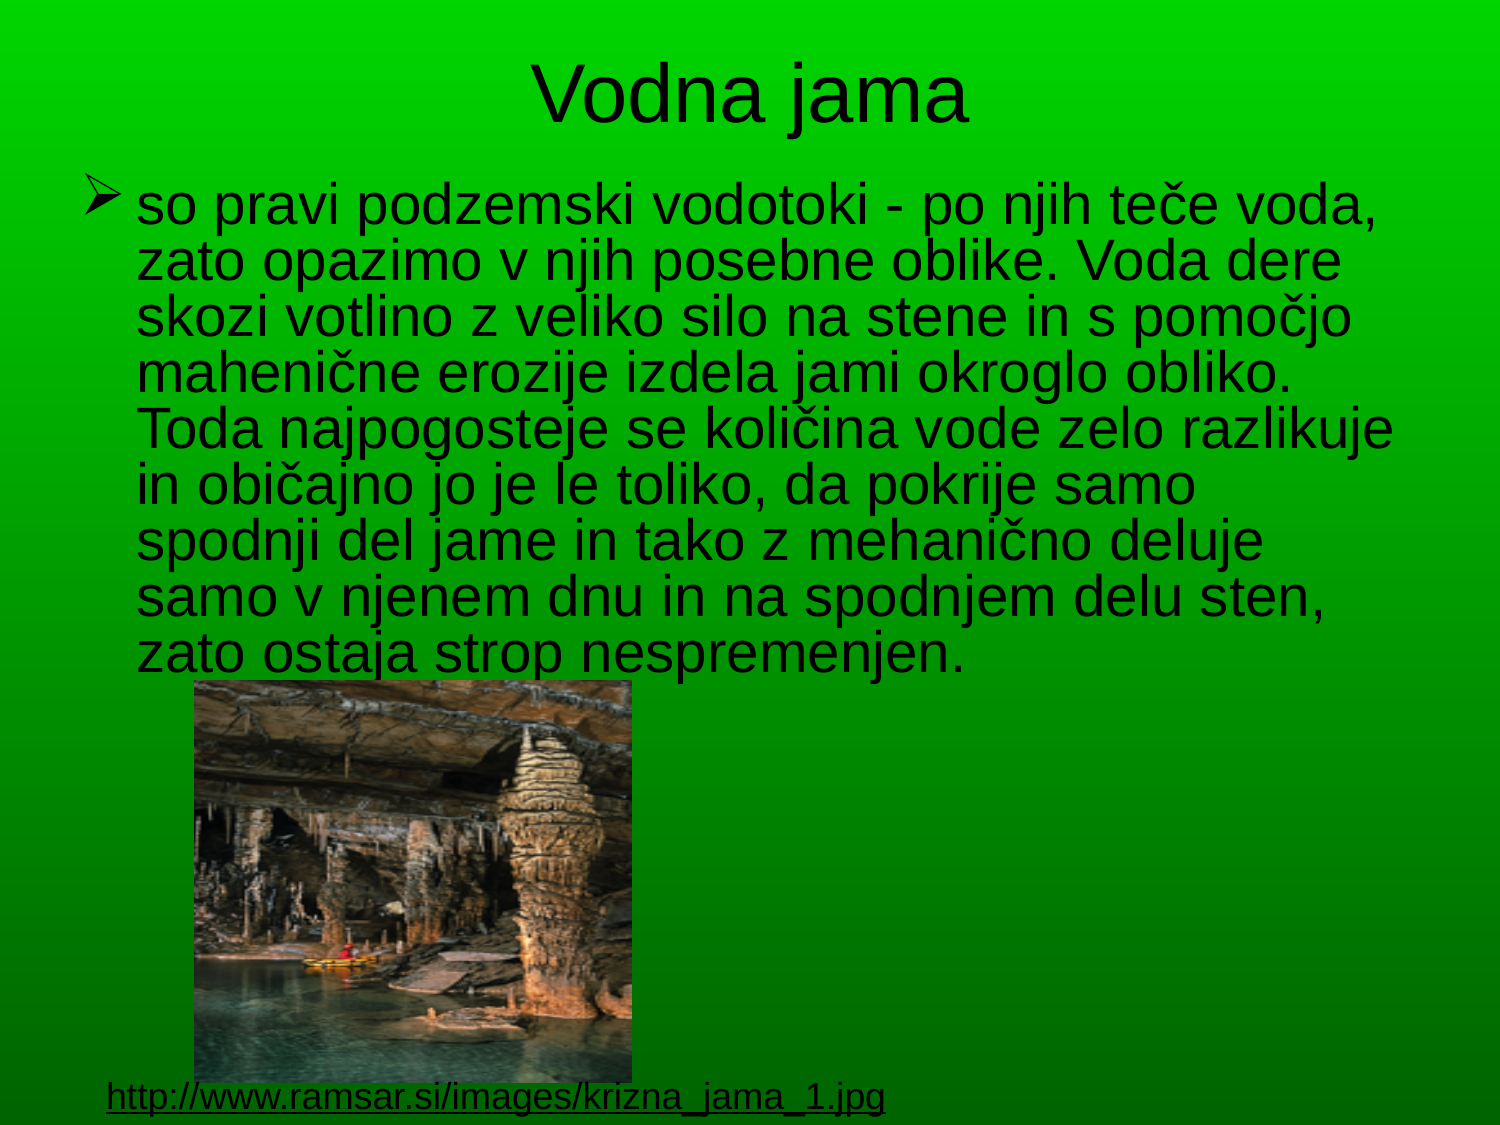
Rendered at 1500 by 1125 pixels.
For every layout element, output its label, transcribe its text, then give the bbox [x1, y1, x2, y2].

list so pravi podzemski vodotoki - po njih teče voda, zato opazimo v njih posebne oblike. Voda dere skozi votlino z veliko silo na stene in s pomočjo mahenične erozije izdela jami okroglo obliko. Toda najpogosteje se količina vode zelo razlikuje in običajno jo je le toliko, da pokrije samo spodnji del jame in tako z mehanično deluje samo v njenem dnu in na spodnjem delu sten, zato ostaja strop nespremenjen. [64, 172, 1415, 728]
title Vodna jama [75, 45, 1425, 233]
text_box http://www.ramsar.si/images/krizna_jama_1.jpg [91, 1064, 902, 1125]
picture [194, 680, 632, 1064]
